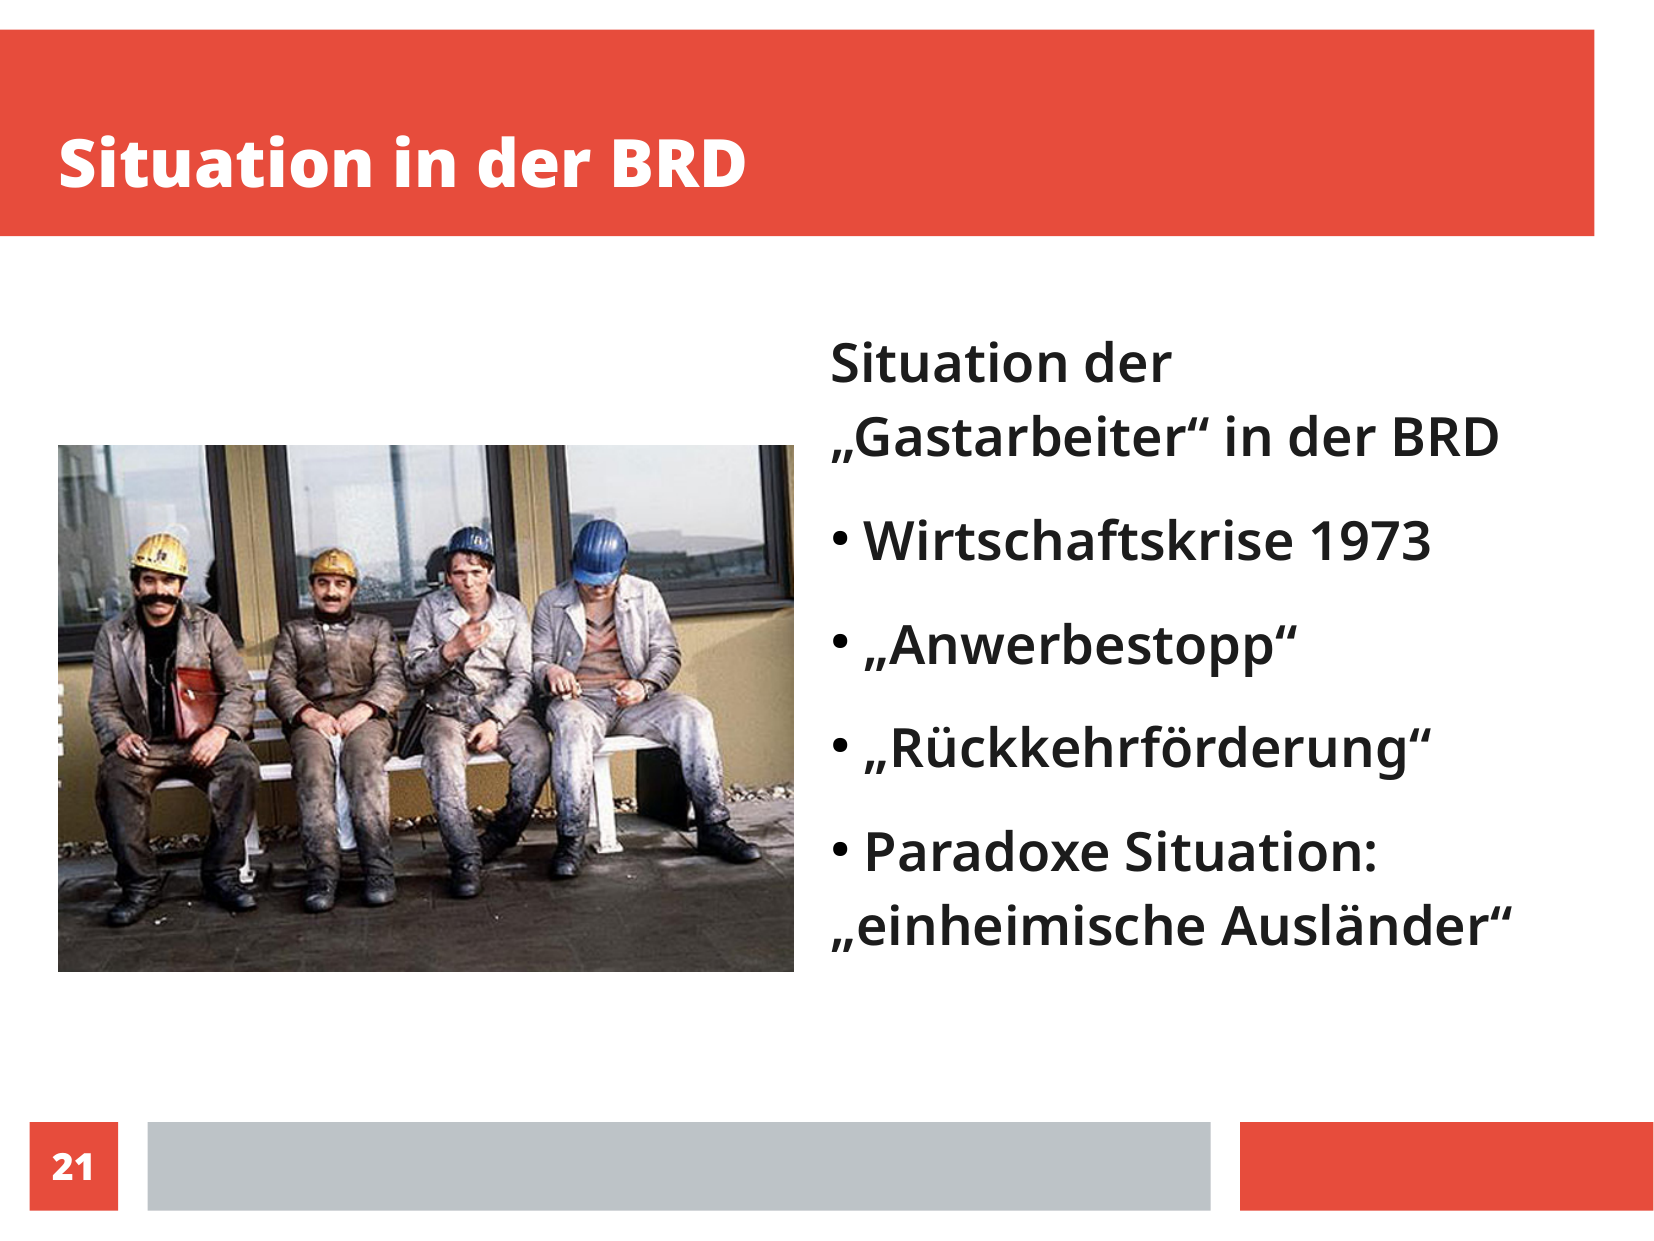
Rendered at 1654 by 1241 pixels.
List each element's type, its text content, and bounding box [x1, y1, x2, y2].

list Situation der „Gastarbeiter“ in der BRD Wirtschaftskrise 1973 „Anwerbestopp“ „Rückkehrförderung“ Paradoxe Situation:„einheimische Ausländer“ [830, 324, 1566, 1093]
picture [58, 445, 794, 972]
title Situation in der BRD [59, 59, 1595, 207]
